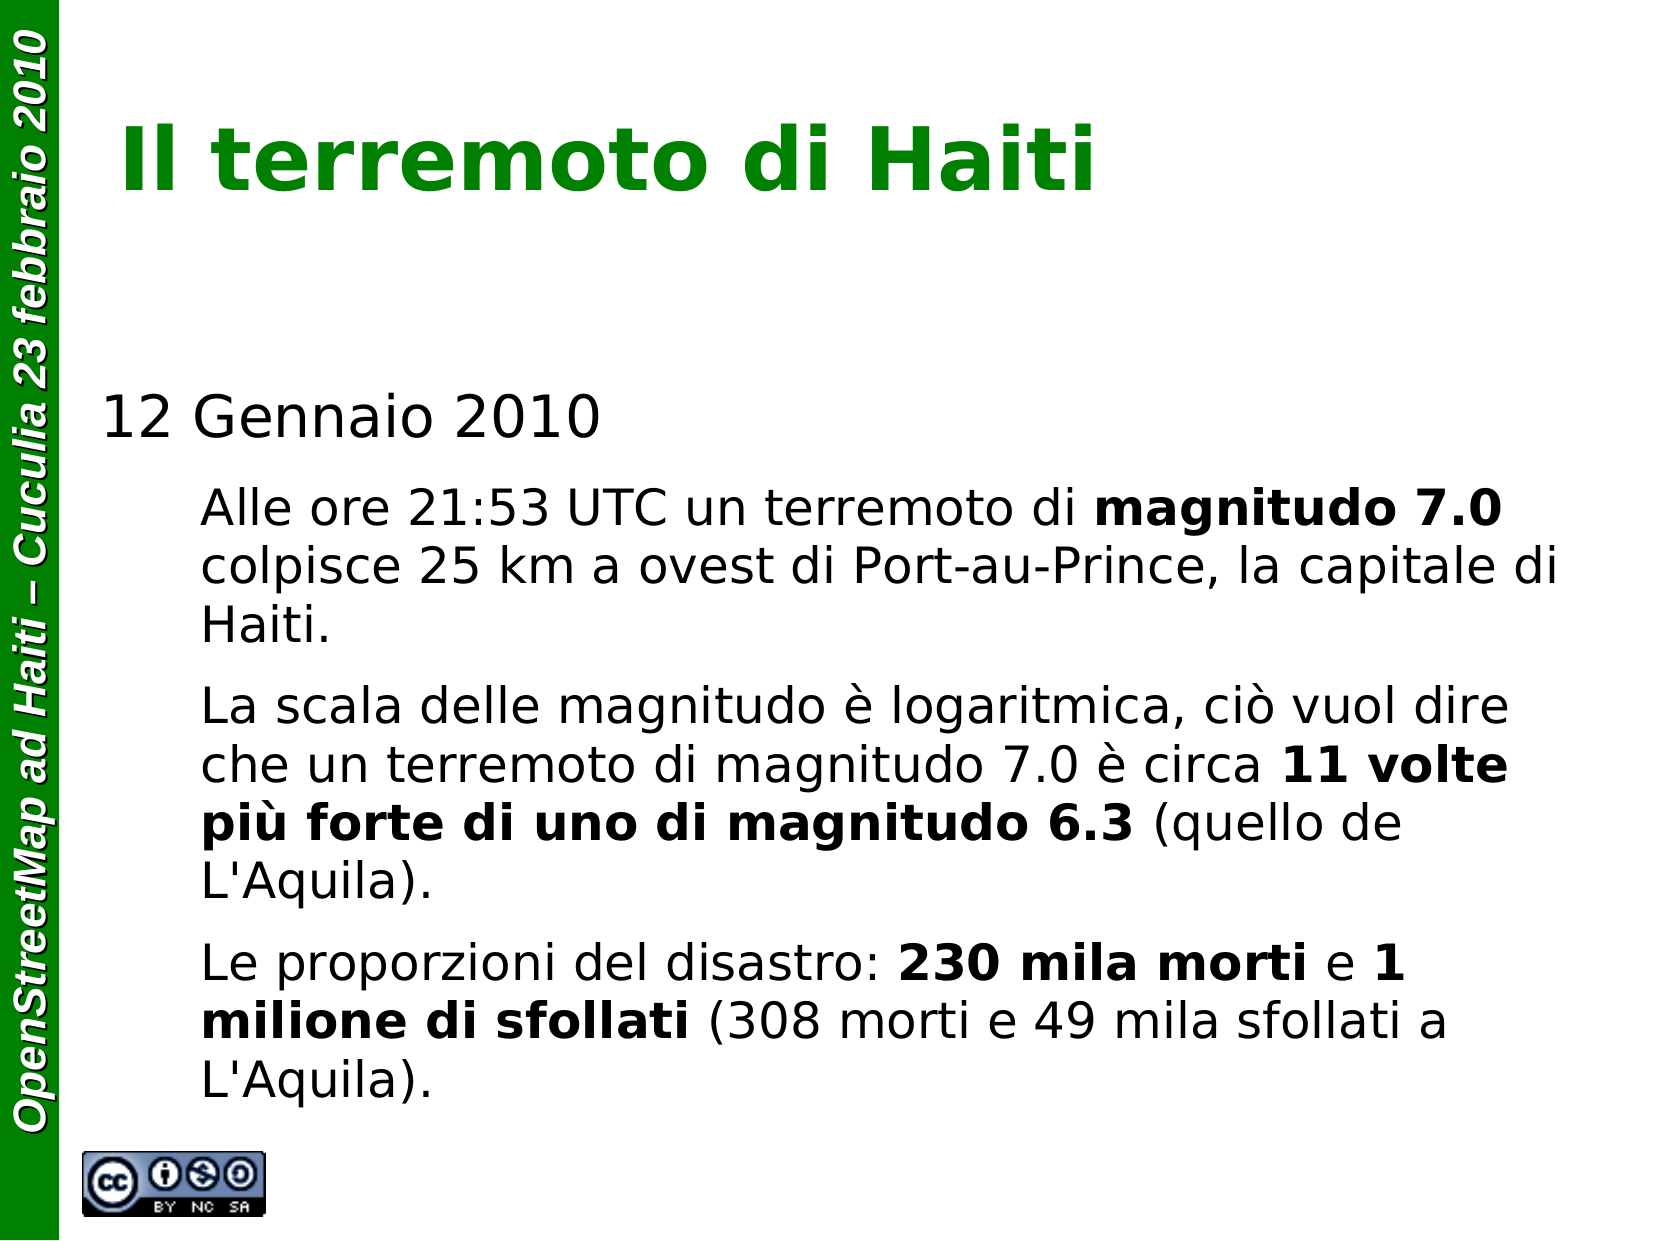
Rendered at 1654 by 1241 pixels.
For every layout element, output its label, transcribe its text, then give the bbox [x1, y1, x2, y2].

title Il terremoto di Haiti [118, 64, 1394, 257]
picture [82, 1151, 266, 1217]
list 12 Gennaio 2010 Alle ore 21:53 UTC un terremoto di magnitudo 7.0 colpisce 25 km a ovest di Port-au-Prince, la capitale di Haiti. La scala delle magnitudo è logaritmica, ciò vuol dire che un terremoto di magnitudo 7.0 è circa 11 volte più forte di uno di magnitudo 6.3 (quello de L'Aquila). Le proporzioni del disastro: 230 mila morti e 1 milione di sfollati (308 morti e 49 mila sfollati a L'Aquila). [82, 383, 1571, 1109]
